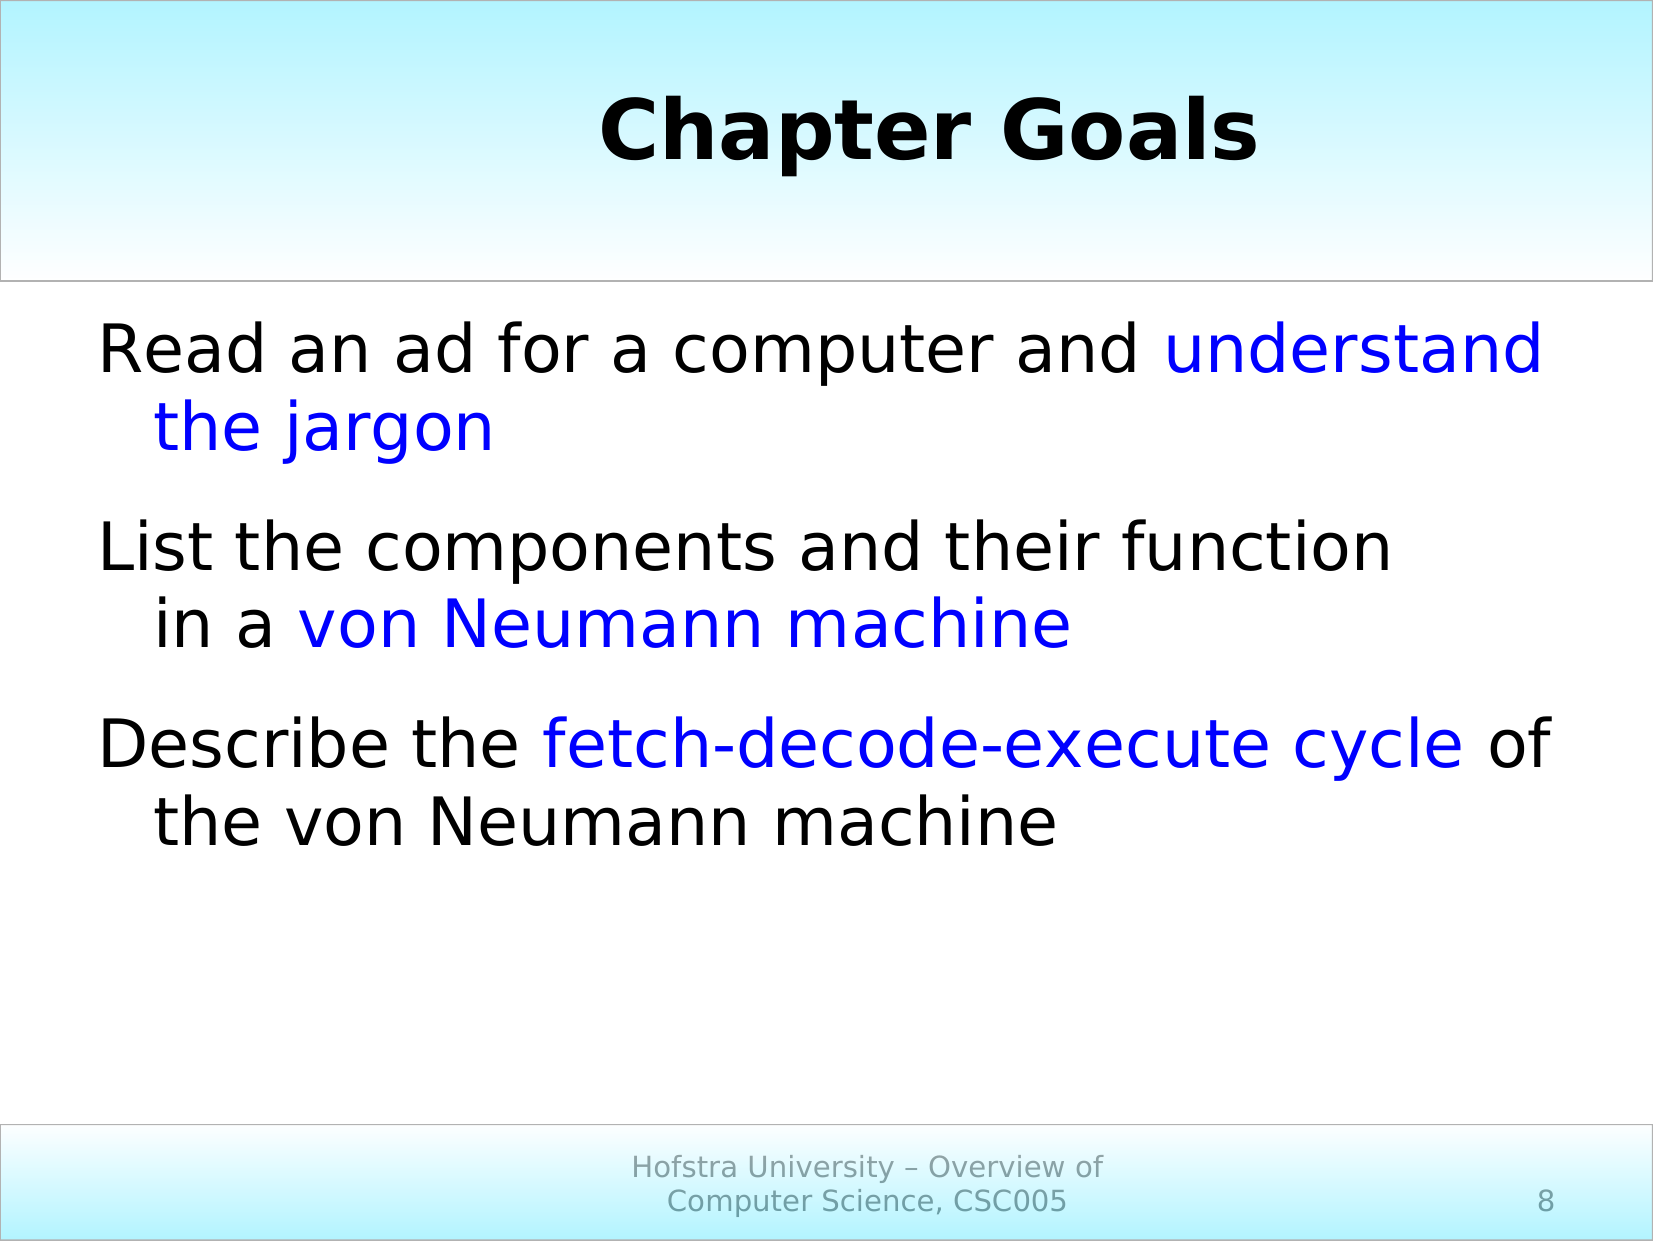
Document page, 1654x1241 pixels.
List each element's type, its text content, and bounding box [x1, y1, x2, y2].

list Read an ad for a computer and understand the jargon List the components and their function in a von Neumann machine Describe the fetch-decode-execute cycle of the von Neumann machine [82, 303, 1571, 1131]
title Chapter Goals [247, 27, 1612, 235]
